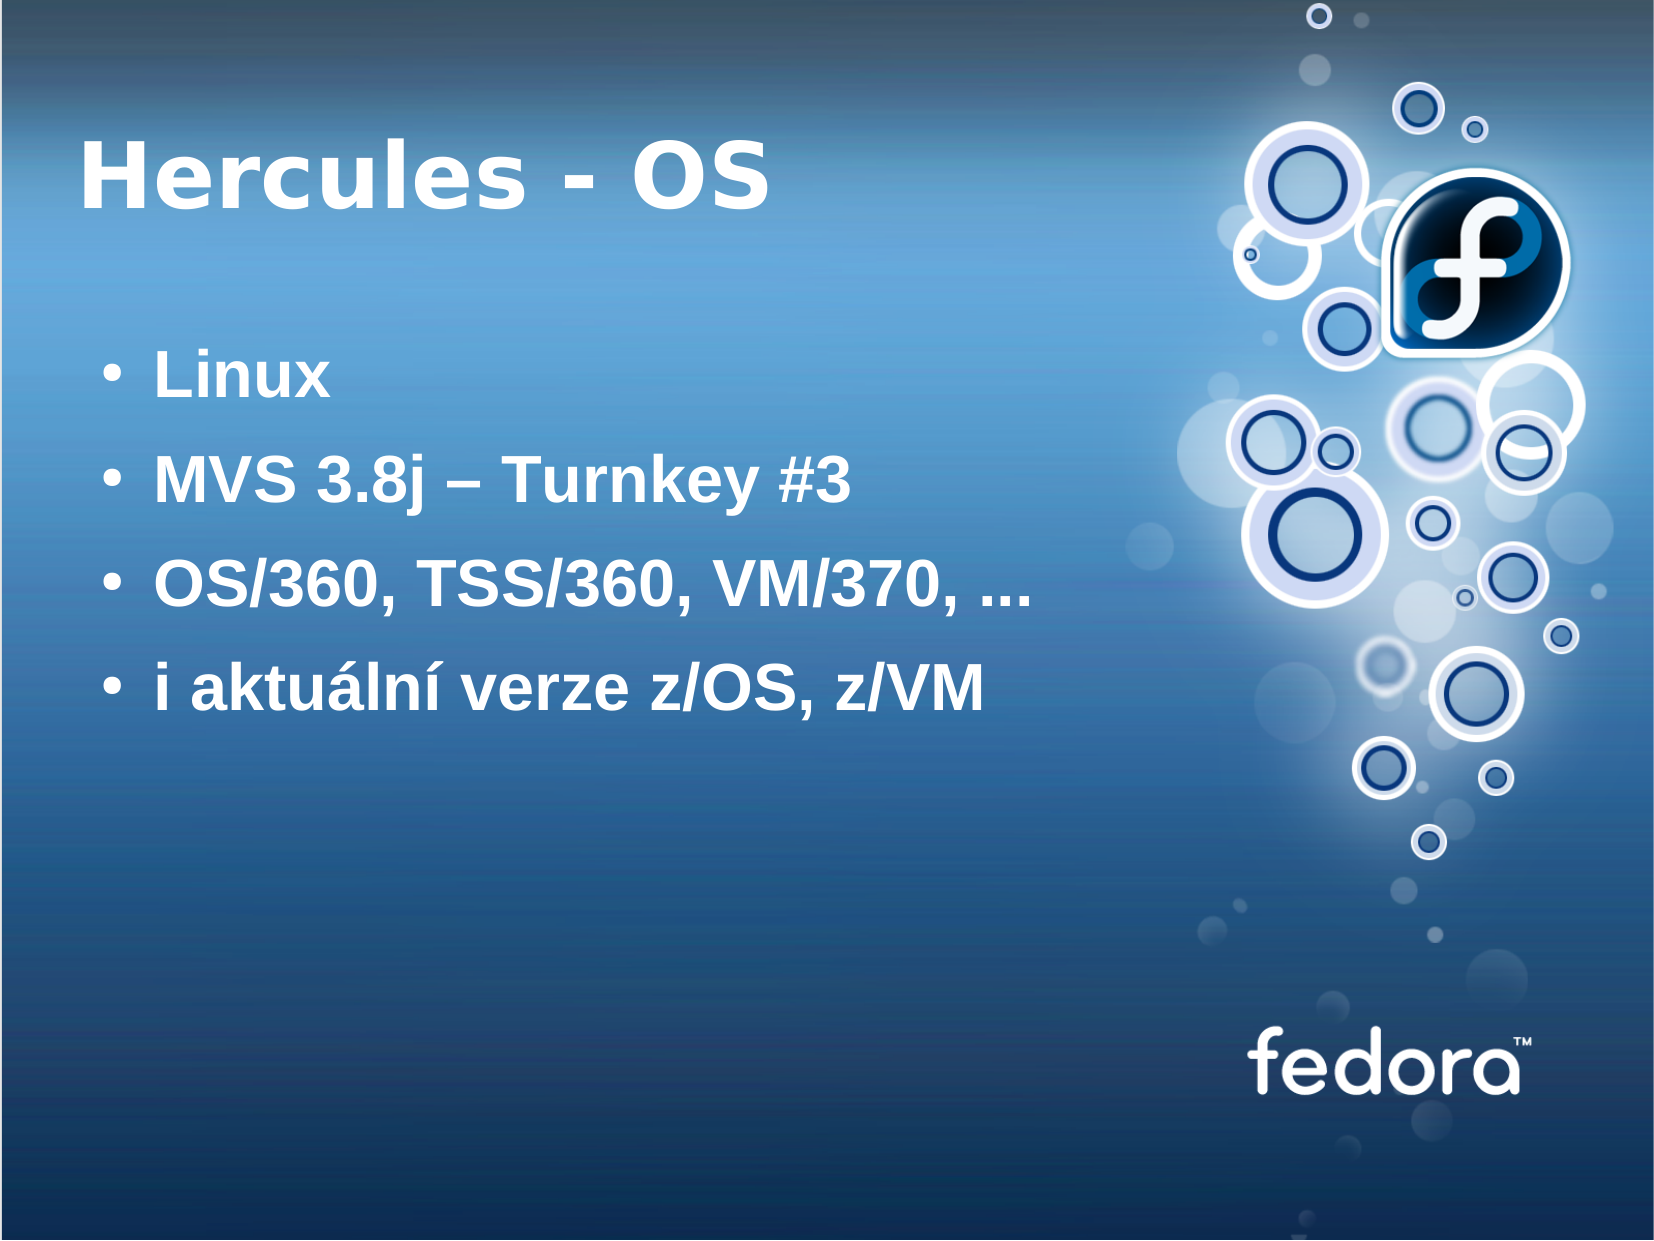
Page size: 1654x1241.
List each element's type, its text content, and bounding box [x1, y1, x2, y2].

list Linux MVS 3.8j – Turnkey #3 OS/360, TSS/360, VM/370, ... i aktuální verze z/OS, z/VM [82, 337, 1388, 1142]
title Hercules - OS [76, 80, 1565, 273]
picture [1, 0, 1654, 1240]
